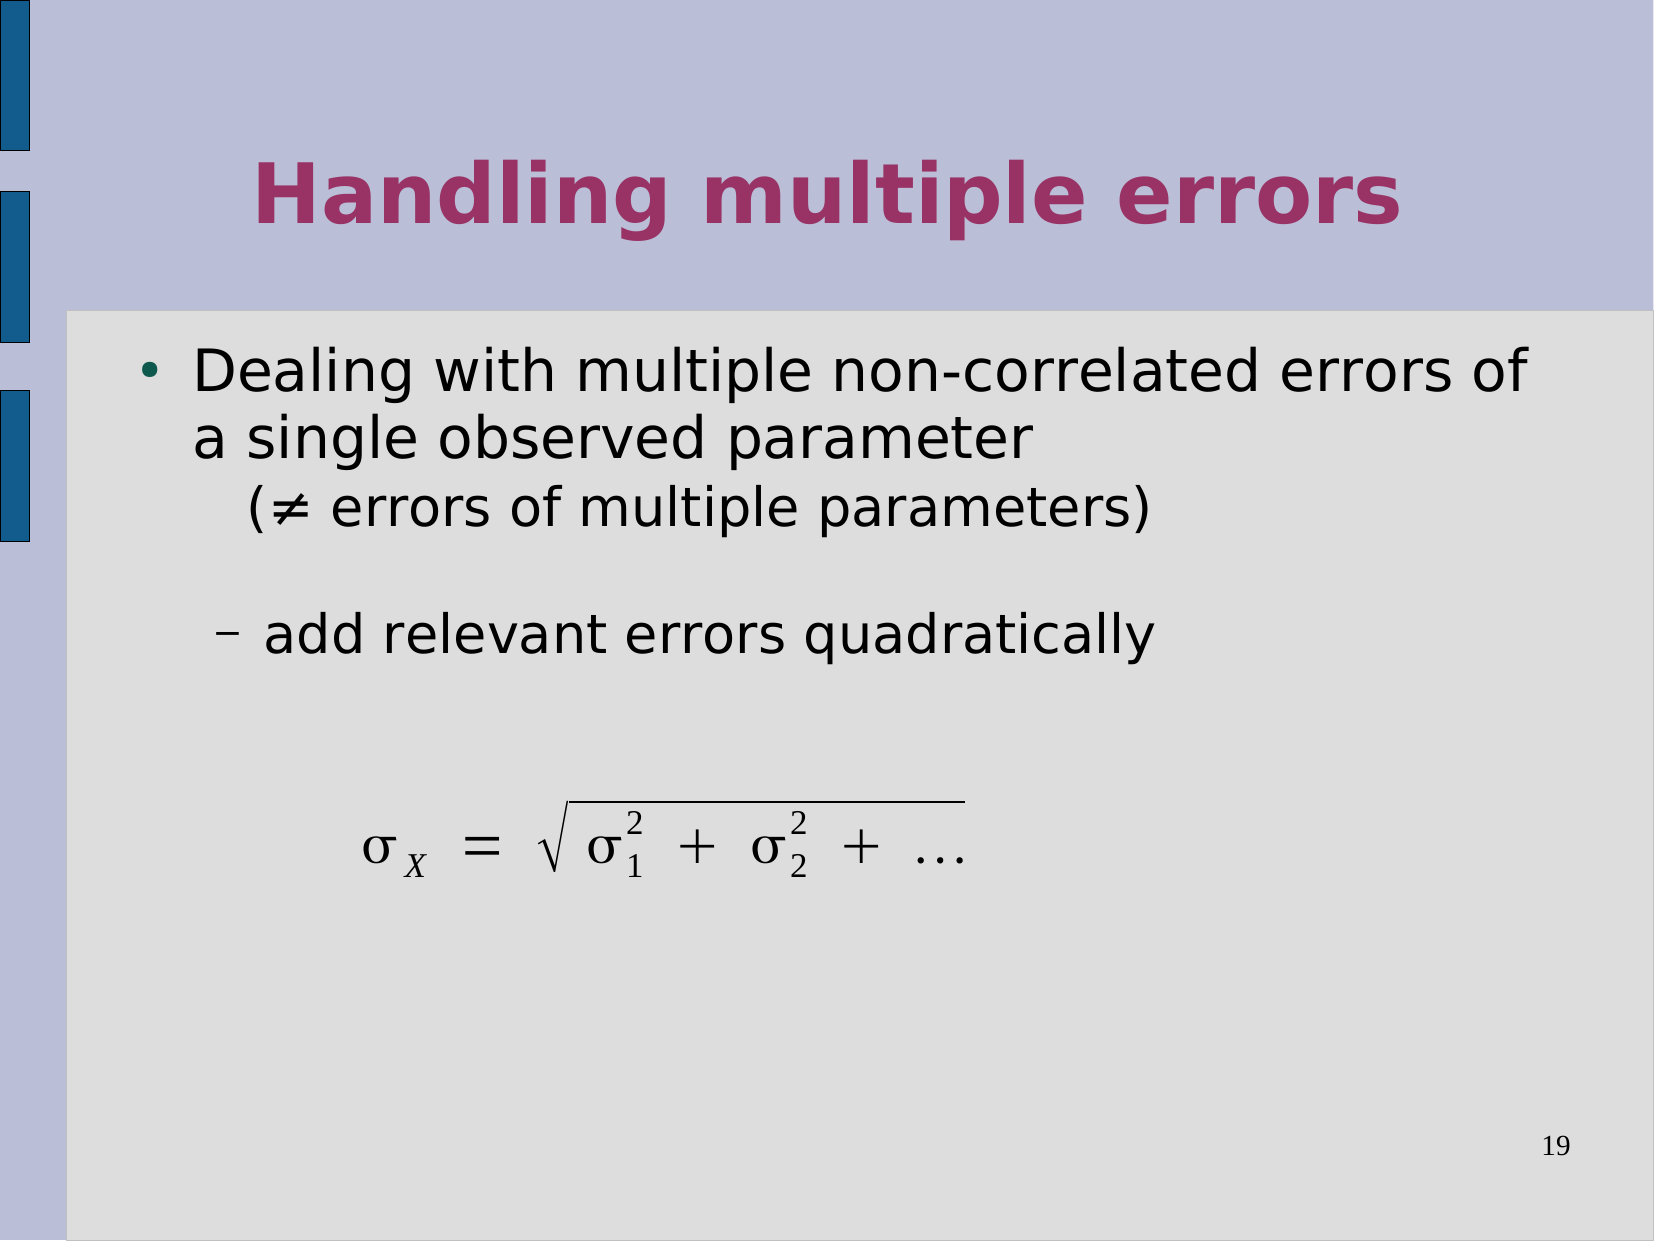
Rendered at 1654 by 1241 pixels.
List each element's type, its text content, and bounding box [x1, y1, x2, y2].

title Handling multiple errors [121, 98, 1534, 291]
chart [354, 797, 975, 885]
list Dealing with multiple non-correlated errors of a single observed parameter (≠ errors of multiple parameters) add relevant errors quadratically [121, 337, 1576, 1100]
